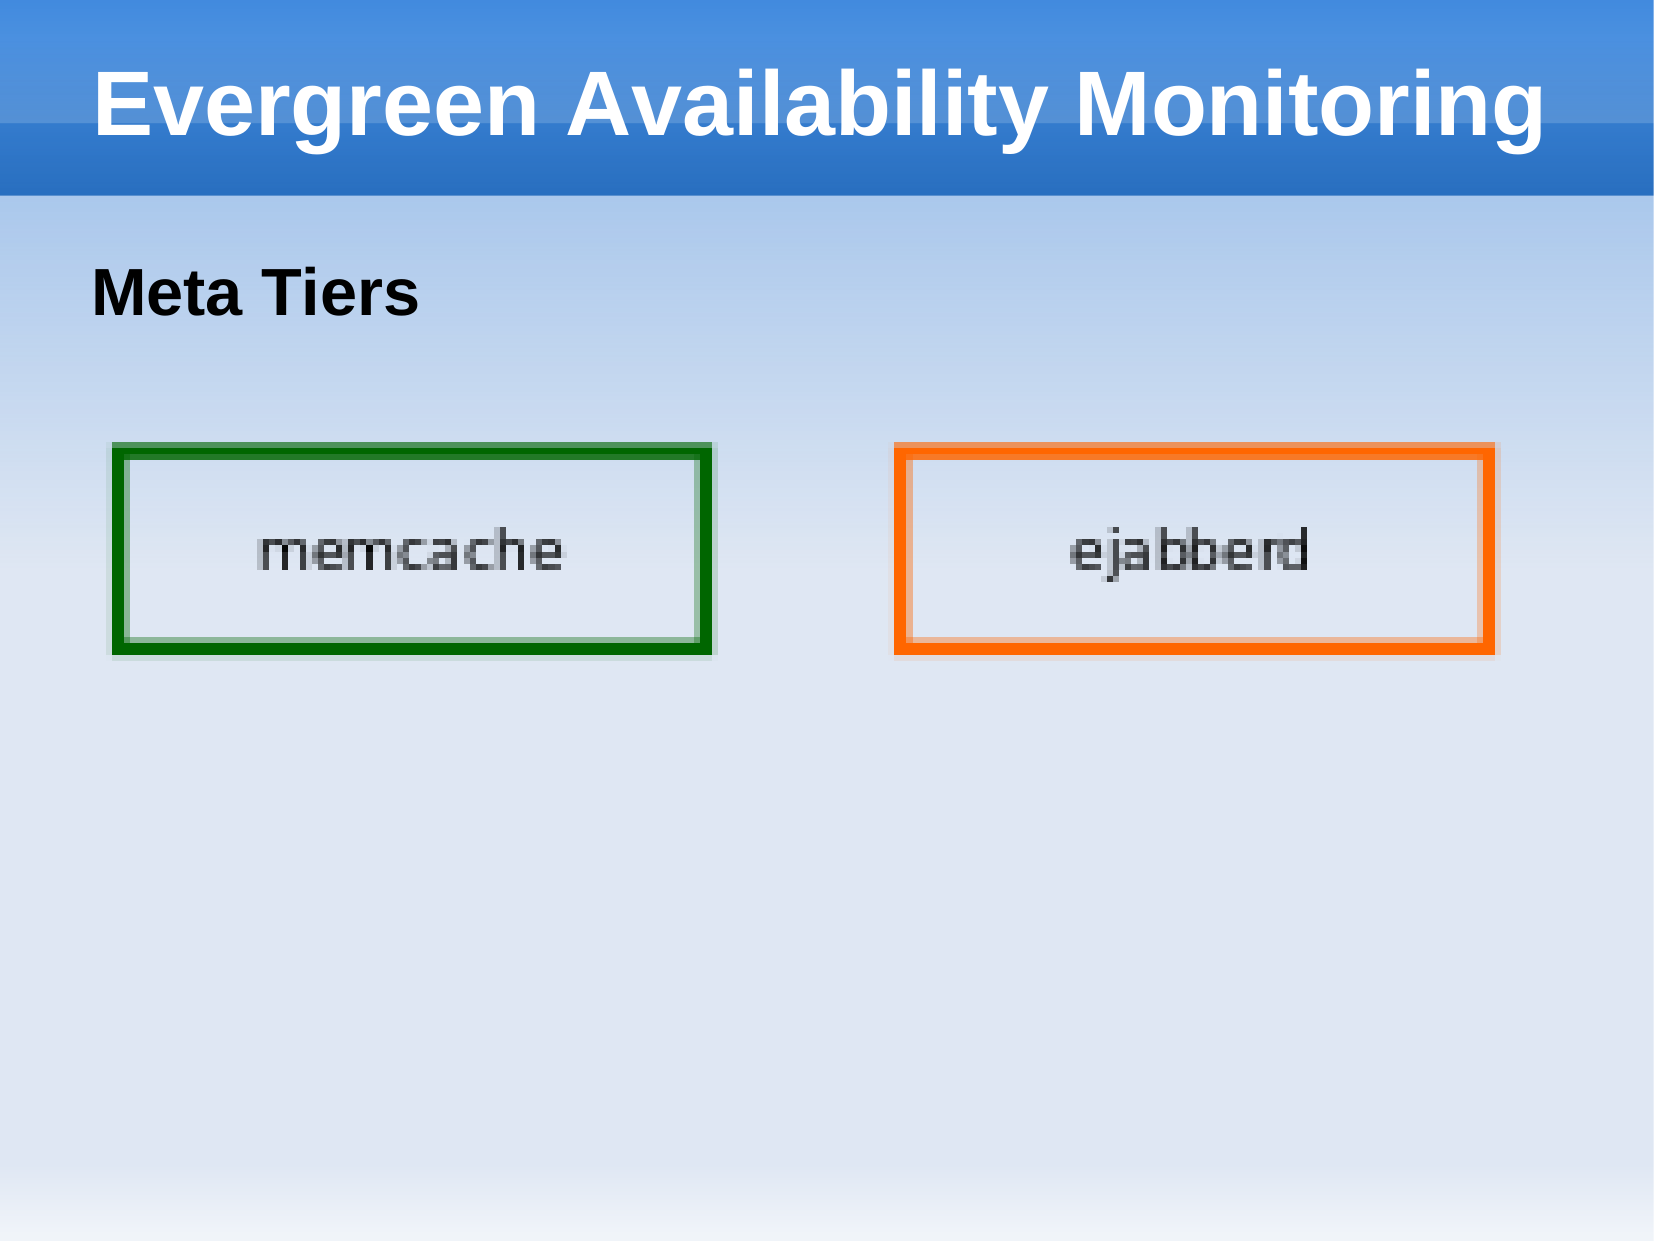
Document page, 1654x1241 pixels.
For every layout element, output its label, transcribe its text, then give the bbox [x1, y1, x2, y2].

picture [0, 0, 1654, 1241]
text_box Meta Tiers [76, 247, 437, 338]
title Evergreen Availability Monitoring [76, 0, 1565, 208]
